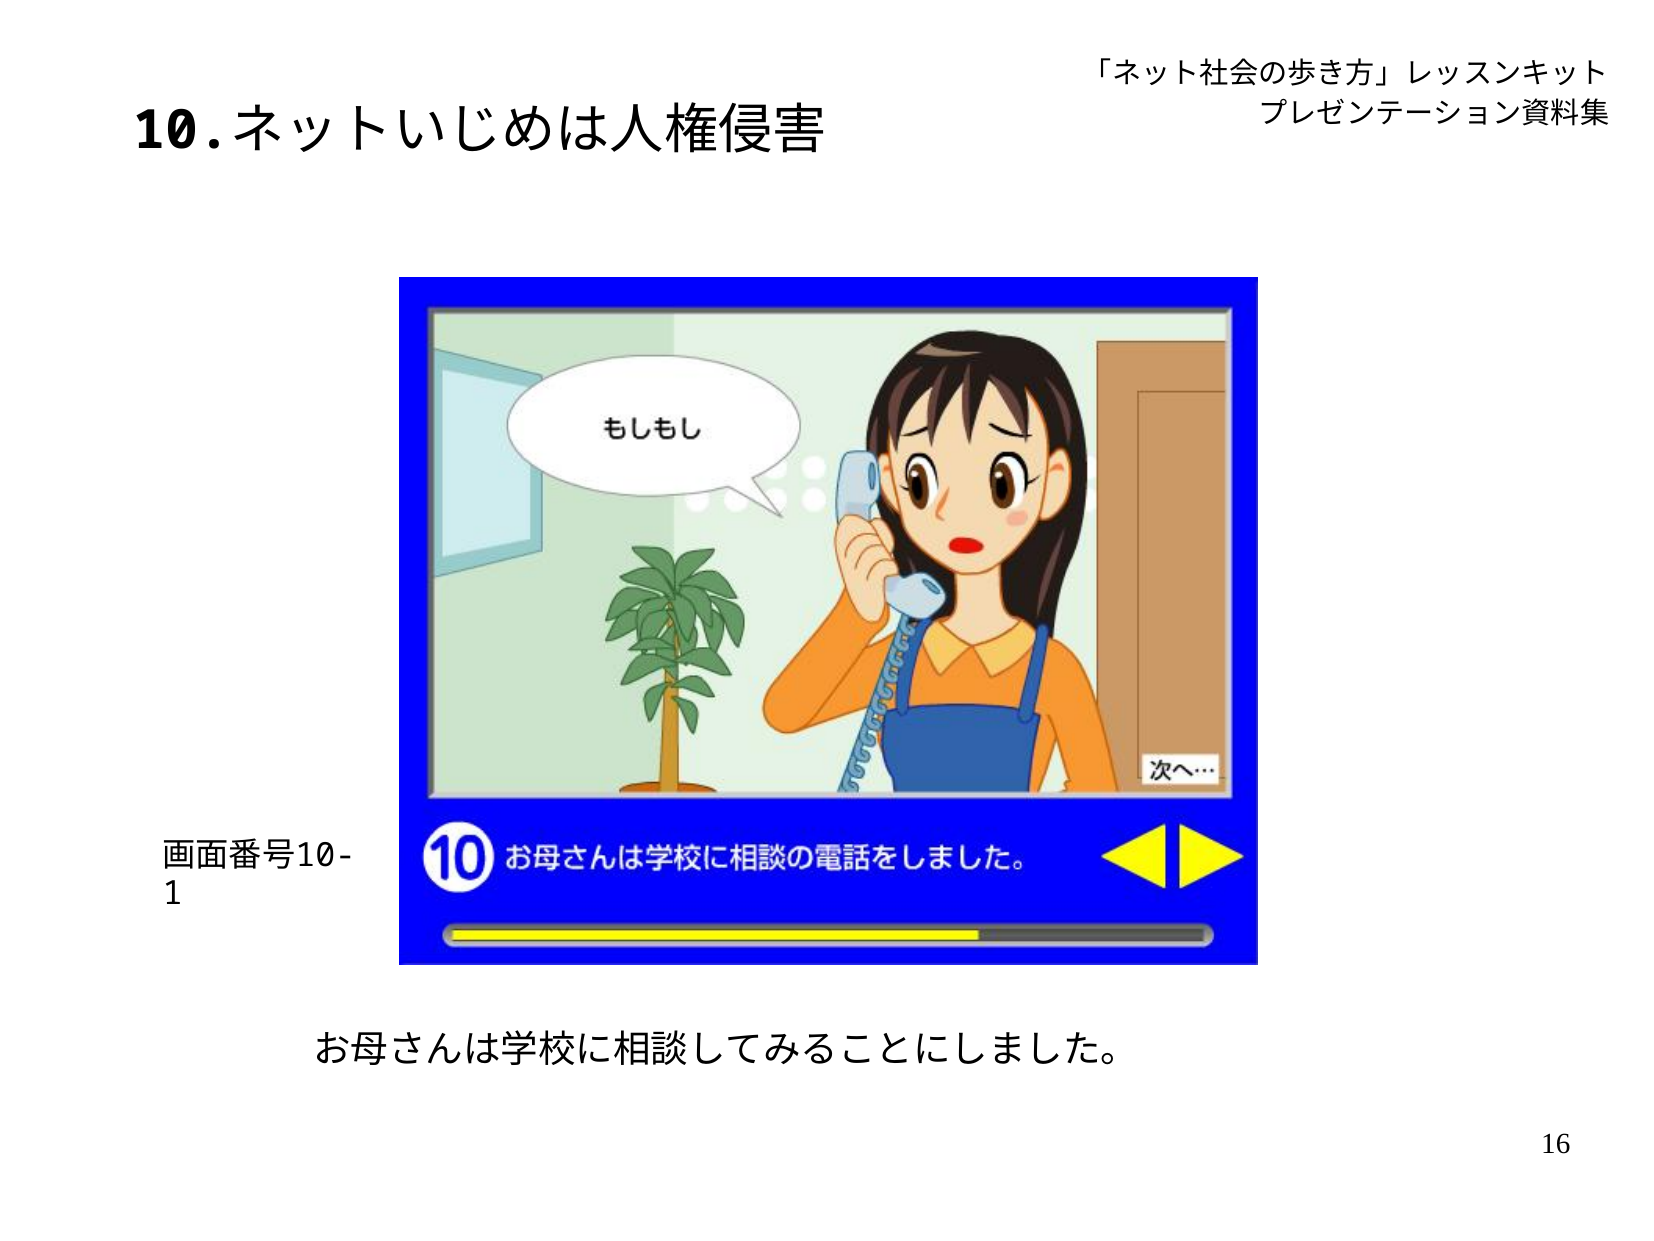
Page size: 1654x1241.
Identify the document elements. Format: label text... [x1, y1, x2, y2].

text_box 「ネット社会の歩き方」レッスンキット プレゼンテーション資料集 [1062, 44, 1625, 139]
text_box 10.ネットいじめは人権侵害 [118, 88, 1093, 169]
text_box 画面番号10-1 [147, 826, 384, 920]
picture [399, 277, 1258, 965]
text_box お母さんは学校に相談してみることにしました。 [298, 1011, 1566, 1081]
